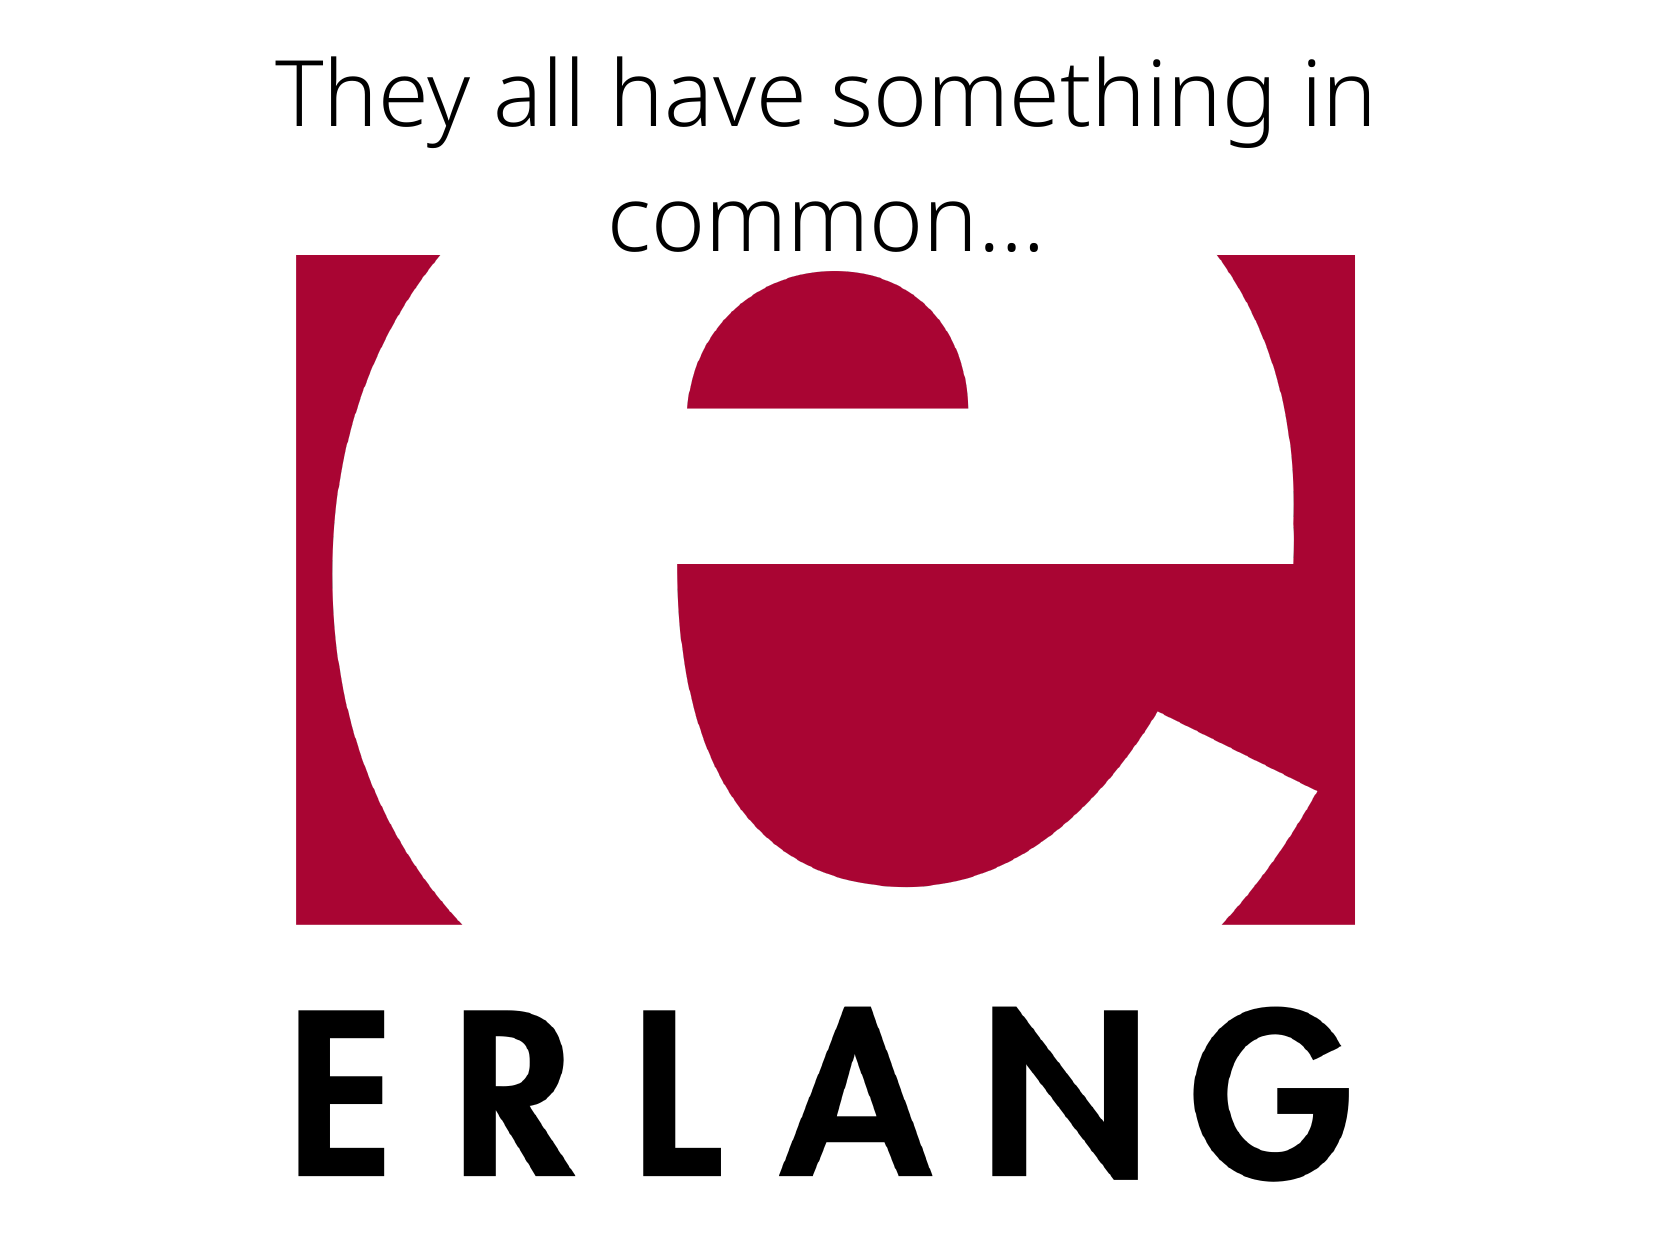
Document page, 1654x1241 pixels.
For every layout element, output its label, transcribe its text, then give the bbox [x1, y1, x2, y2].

title They all have something in common… [82, 49, 1571, 257]
picture [296, 253, 1358, 1184]
